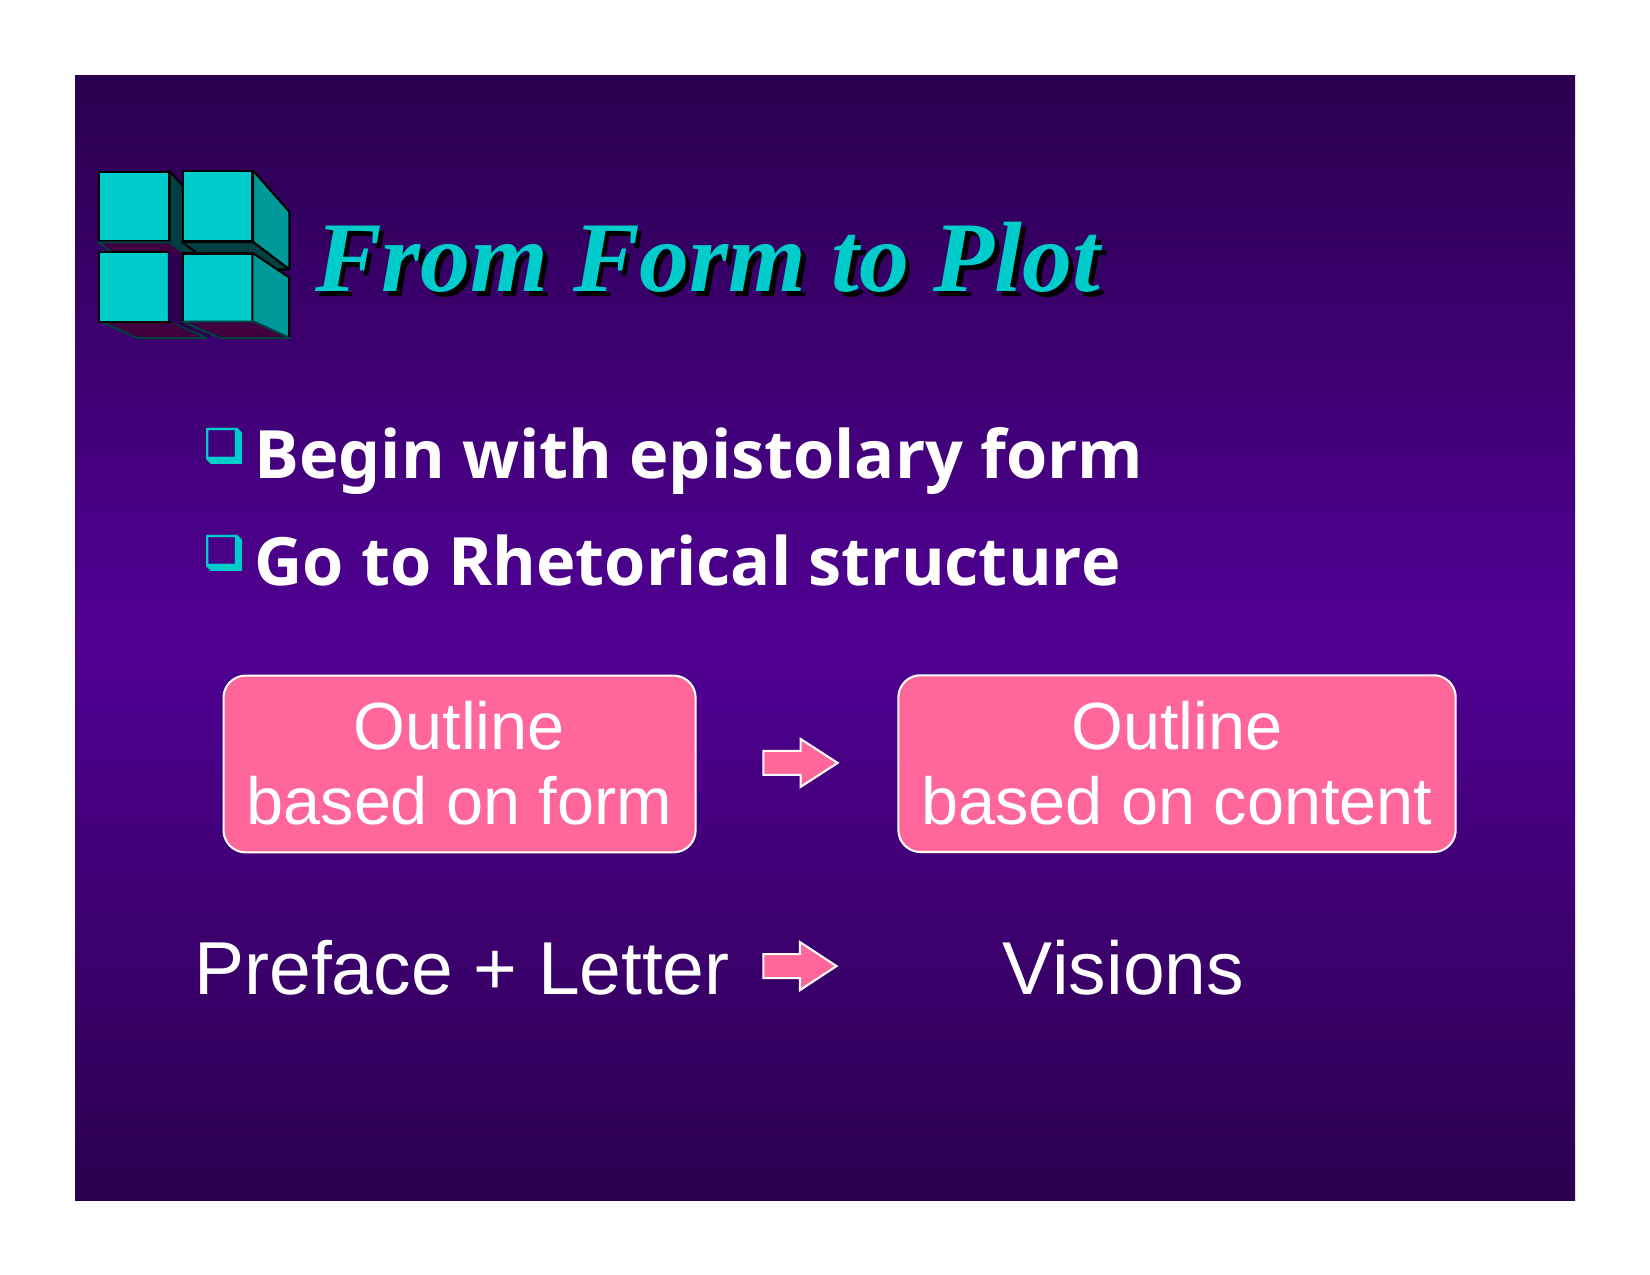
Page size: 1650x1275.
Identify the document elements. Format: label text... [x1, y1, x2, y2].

text_box [763, 738, 838, 787]
list Begin with epistolary form Go to Rhetorical structure [187, 399, 1463, 663]
text_box Preface + Letter [180, 919, 760, 1018]
text_box Outline based on content [898, 675, 1456, 852]
text_box Outline based on form [223, 675, 696, 853]
text_box [763, 942, 837, 991]
text_box Visions [987, 919, 1263, 1018]
title From Form to Plot [299, 153, 1463, 363]
